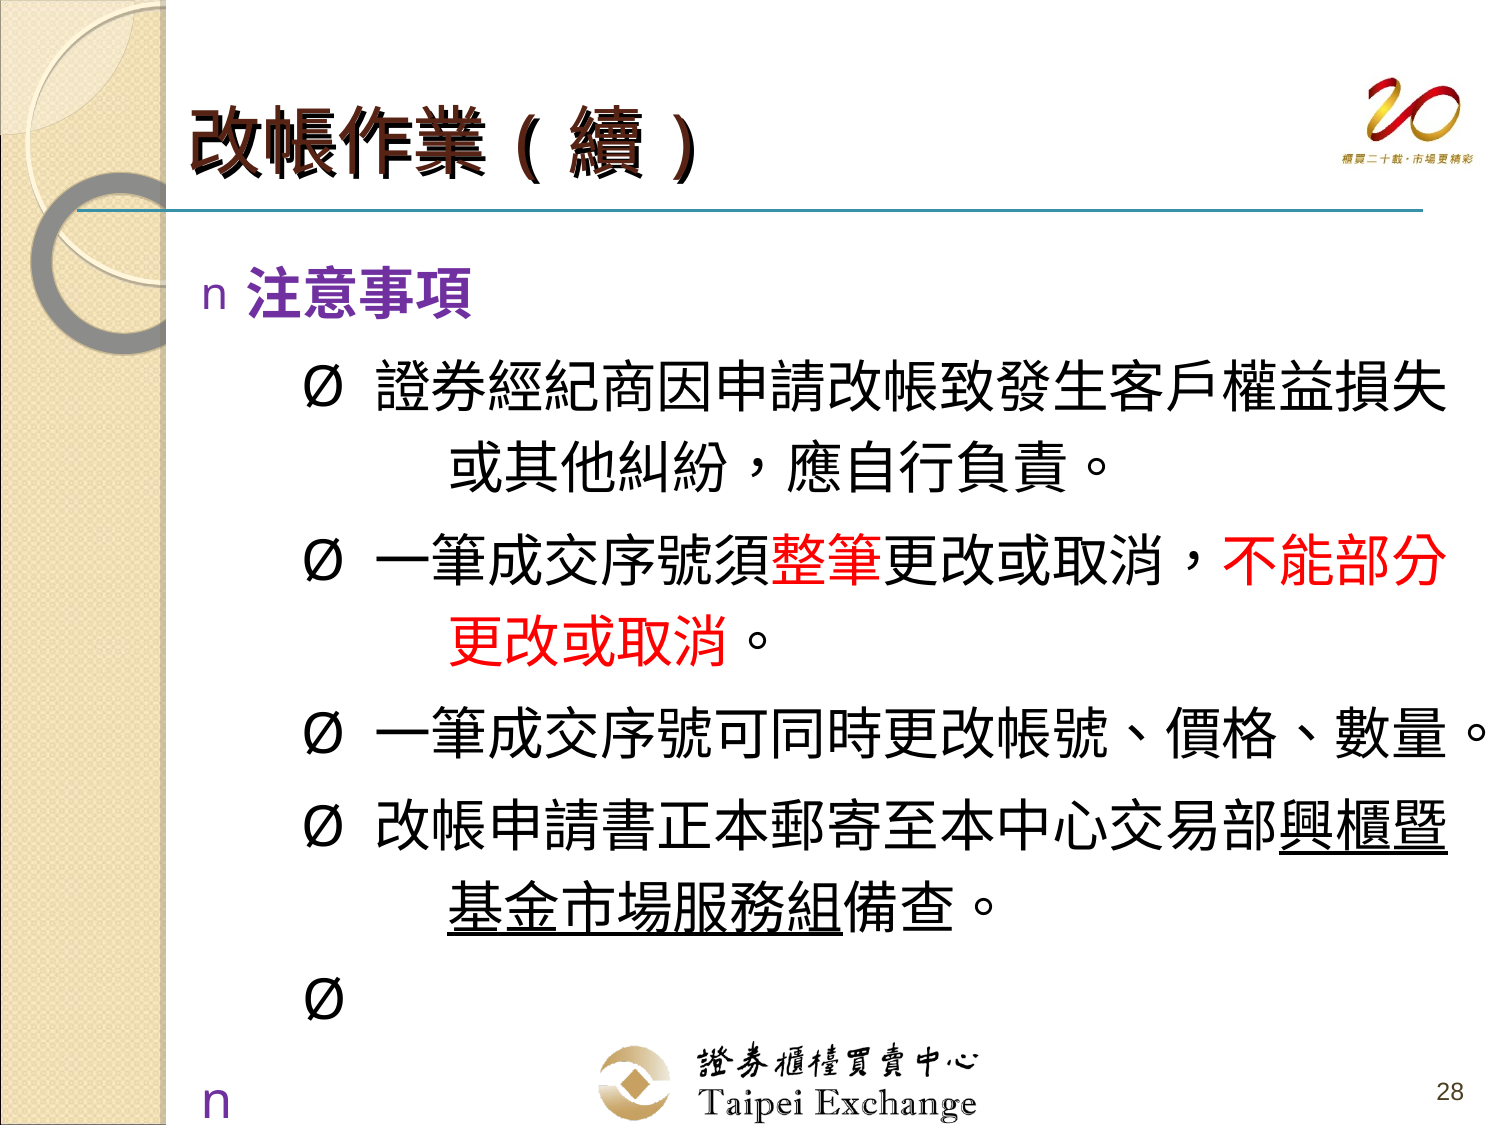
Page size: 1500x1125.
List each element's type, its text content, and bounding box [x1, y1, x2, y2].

title 改帳作業(續) [171, 45, 1466, 233]
text_box [1413, 1034, 1489, 1113]
list 注意事項 證券經紀商因申請改帳致發生客戶權益損失或其他糾紛，應自行負責。 一筆成交序號須整筆更改或取消，不能部分更改或取消。 一筆成交序號可同時更改帳號、價格、數量。 改帳申請書正本郵寄至本中心交易部興櫃暨基金市場服務組備查。 [159, 237, 1466, 1026]
